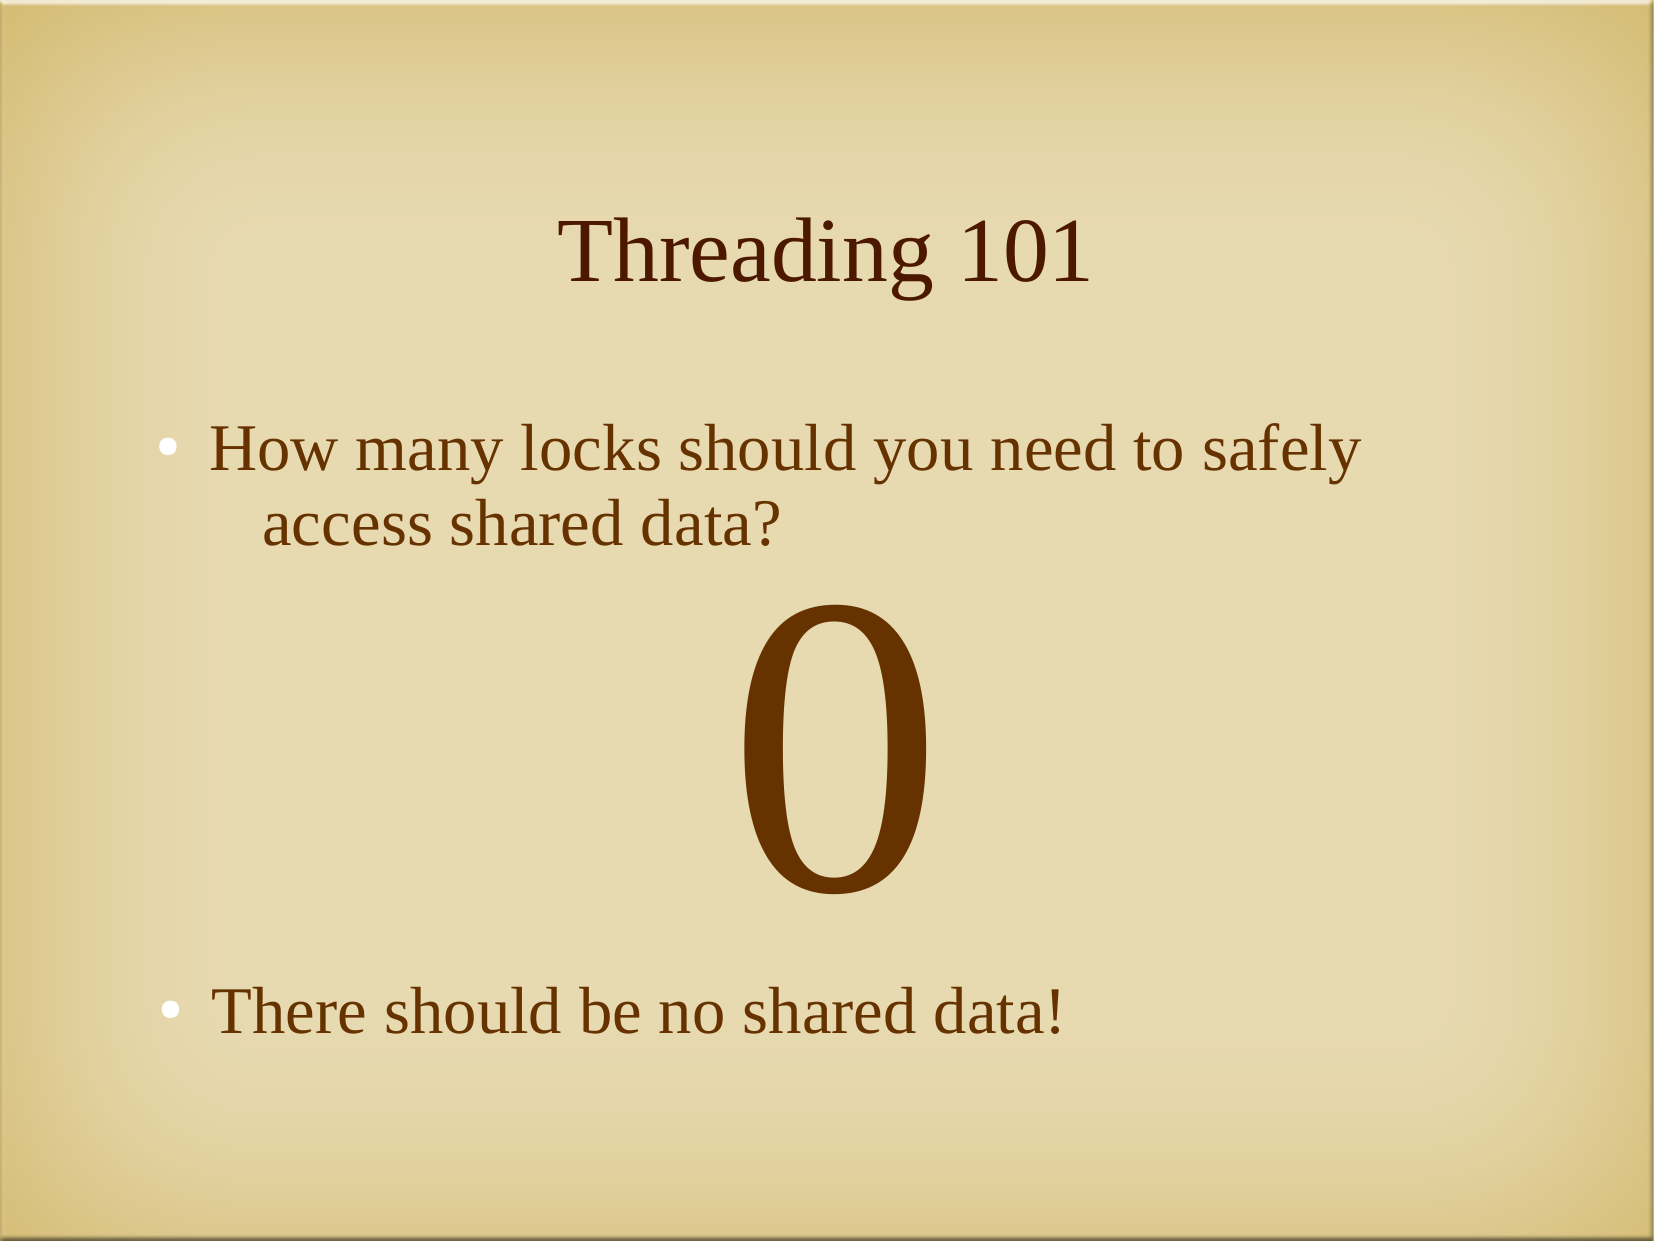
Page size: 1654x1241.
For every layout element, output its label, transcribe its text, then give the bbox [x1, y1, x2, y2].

picture [0, 0, 1654, 1241]
title Threading 101 [120, 147, 1533, 355]
list There should be no shared data! [123, 974, 1536, 1125]
list How many locks should you need to safely access shared data? [120, 411, 1533, 507]
list 0 [120, 507, 1533, 983]
